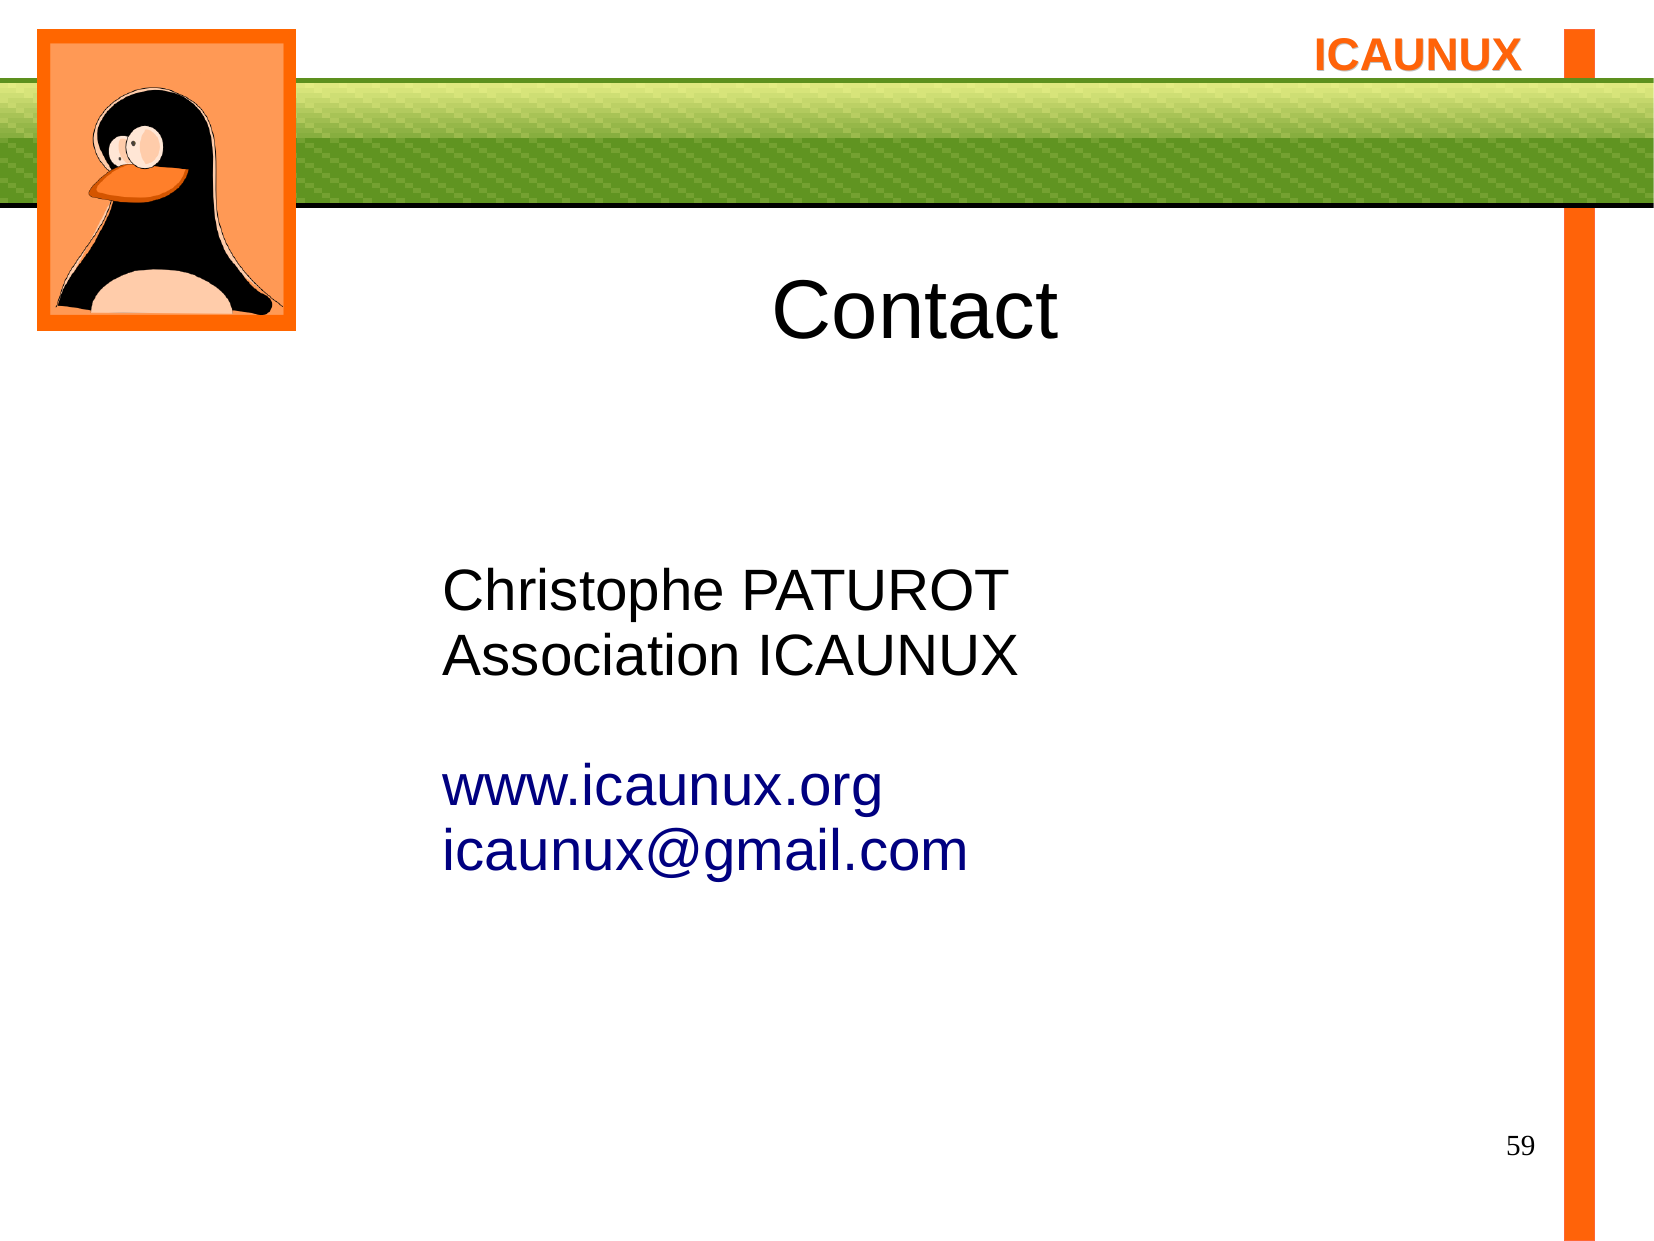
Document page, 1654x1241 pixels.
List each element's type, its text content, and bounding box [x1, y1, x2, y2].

title Contact [324, 235, 1506, 384]
title Christophe PATUROT Association ICAUNUX www.icaunux.org icaunux@gmail.com [442, 531, 1182, 1040]
picture [0, 29, 1654, 331]
